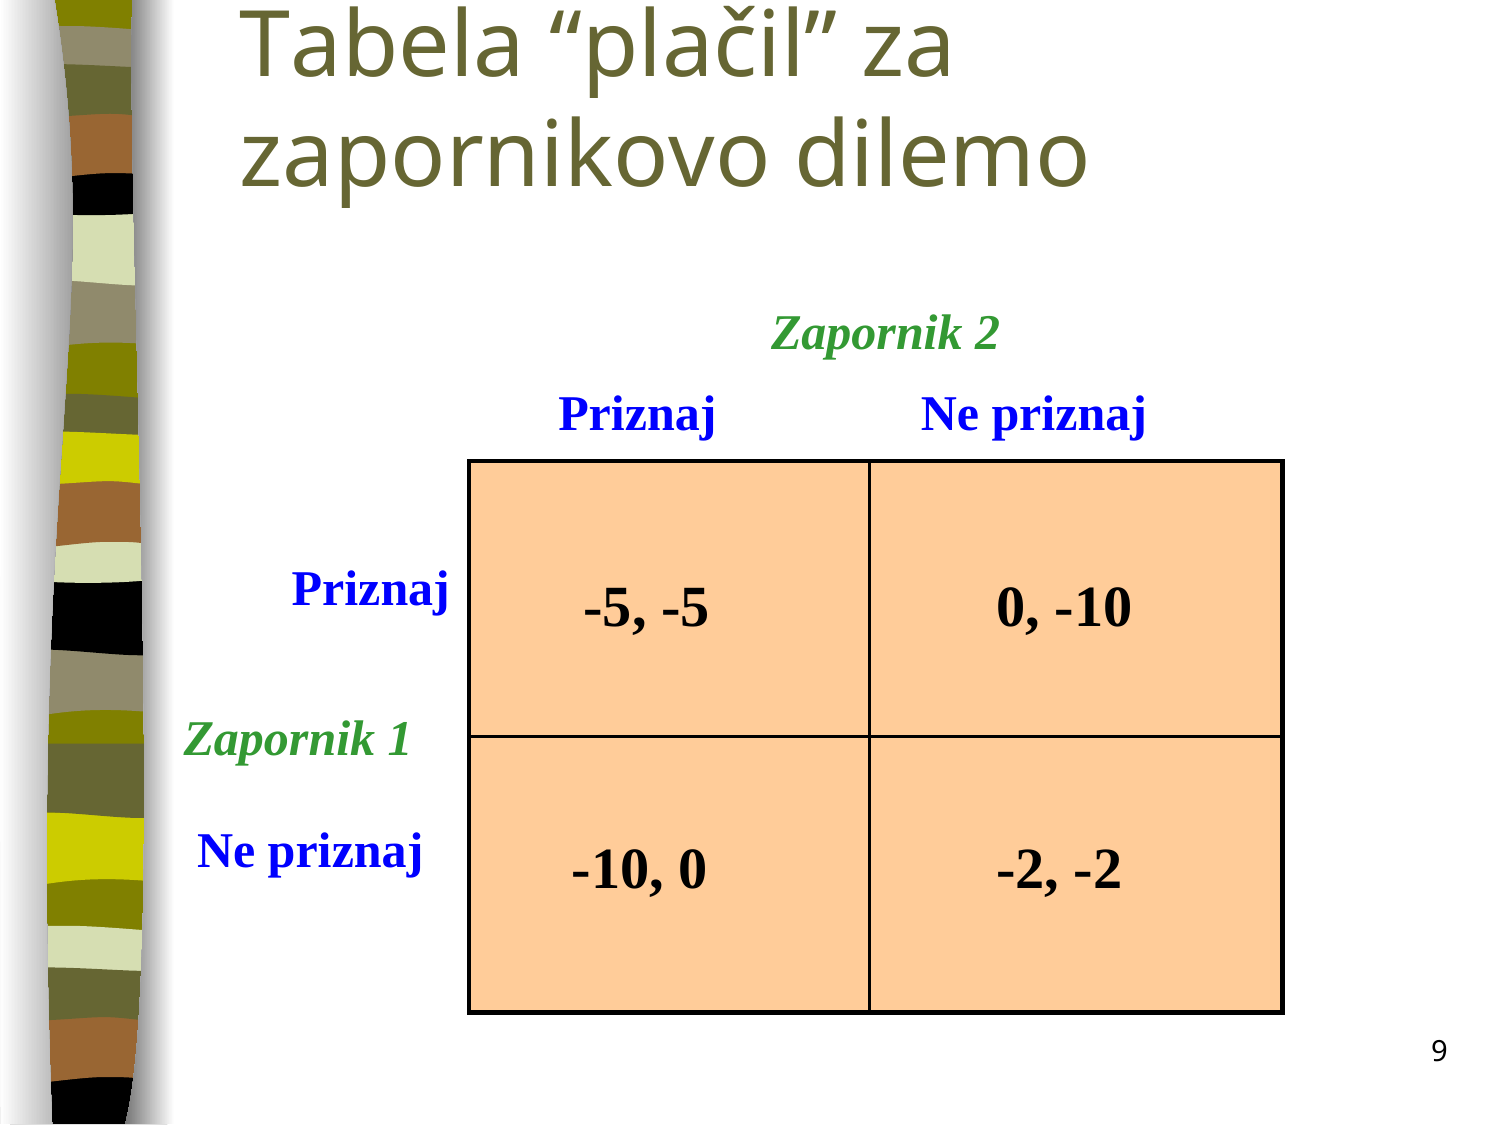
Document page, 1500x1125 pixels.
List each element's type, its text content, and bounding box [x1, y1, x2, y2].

text_box -10, 0 [556, 823, 723, 908]
text_box Priznaj [276, 548, 466, 623]
text_box <number> [1149, 1025, 1463, 1101]
text_box Ne priznaj [906, 373, 1163, 448]
text_box 0, -10 [981, 560, 1148, 646]
text_box -2, -2 [981, 823, 1138, 908]
text_box Ne priznaj [182, 810, 439, 886]
title Tabela “plačil” za zapornikovo dilemo [225, 24, 1500, 213]
text_box Zapornik 1 [168, 698, 428, 773]
text_box -5, -5 [568, 560, 726, 646]
text_box Priznaj [543, 373, 732, 448]
text_box Zapornik 2 [756, 292, 1016, 367]
text_box [469, 461, 868, 1013]
text_box [871, 461, 1283, 1013]
